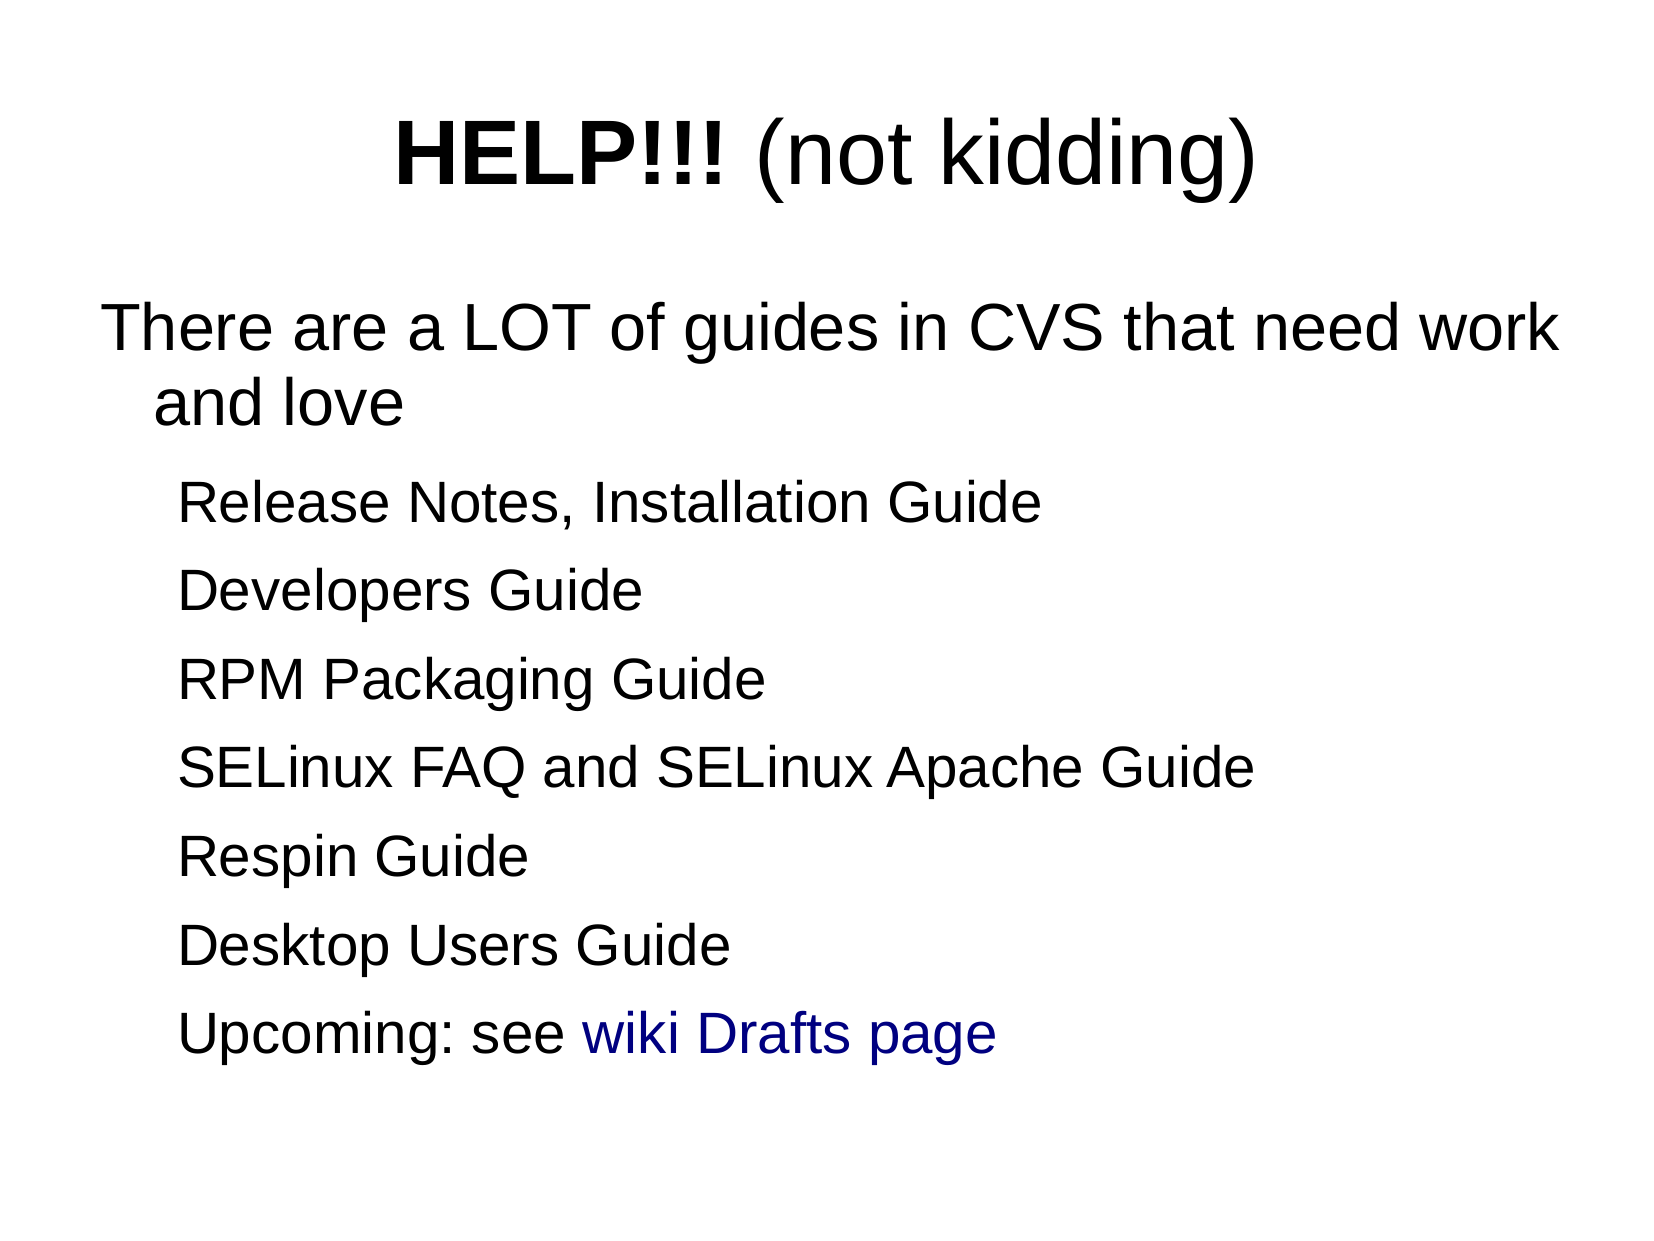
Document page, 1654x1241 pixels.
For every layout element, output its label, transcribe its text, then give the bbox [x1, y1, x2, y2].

title HELP!!! (not kidding) [82, 49, 1571, 257]
list There are a LOT of guides in CVS that need work and love Release Notes, Installation Guide Developers Guide RPM Packaging Guide SELinux FAQ and SELinux Apache Guide Respin Guide Desktop Users Guide Upcoming: see wiki Drafts page [82, 290, 1571, 1109]
